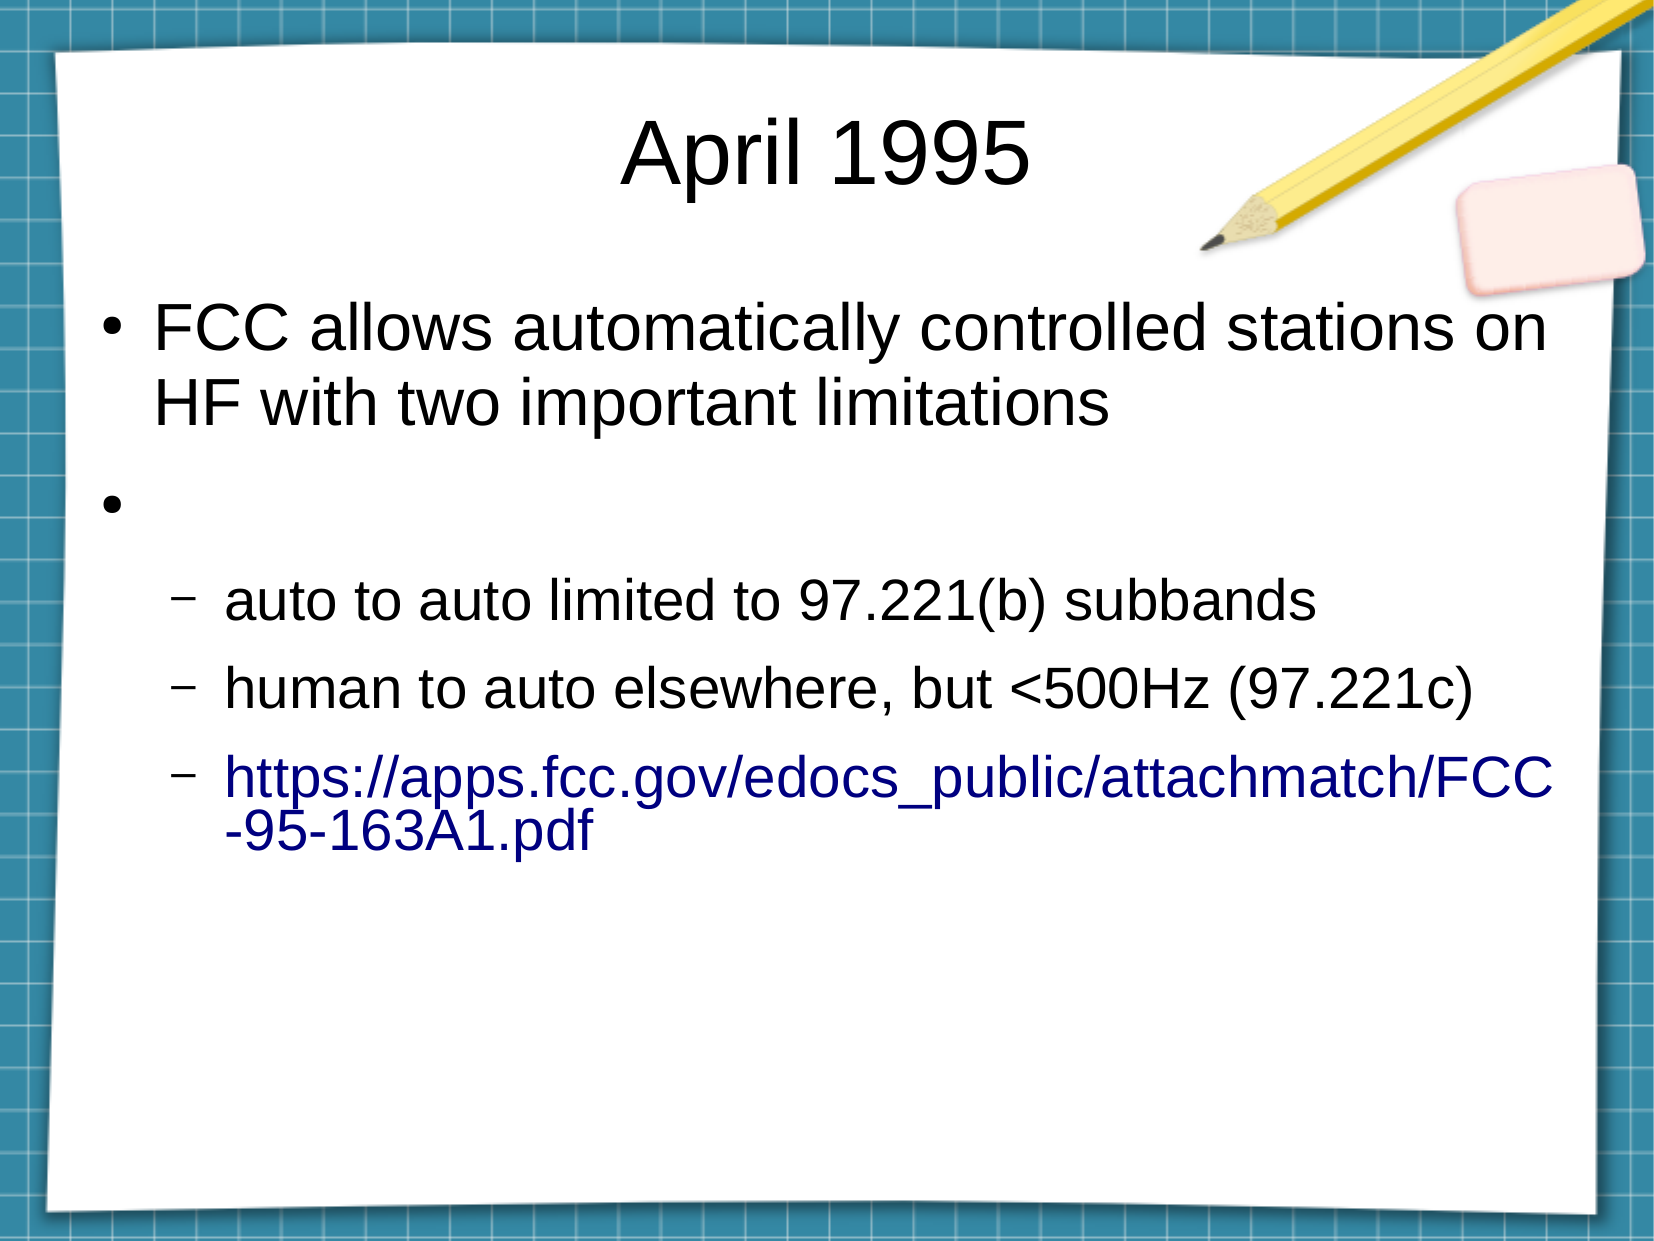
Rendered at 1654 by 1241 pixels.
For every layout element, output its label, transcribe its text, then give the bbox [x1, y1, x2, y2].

picture [0, 0, 1654, 1241]
list FCC allows automatically controlled stations on HF with two important limitations auto to auto limited to 97.221(b) subbands human to auto elsewhere, but <500Hz (97.221c) https://apps.fcc.gov/edocs_public/attachmatch/FCC-95-163A1.pdf [82, 290, 1571, 1010]
title April 1995 [82, 49, 1571, 257]
